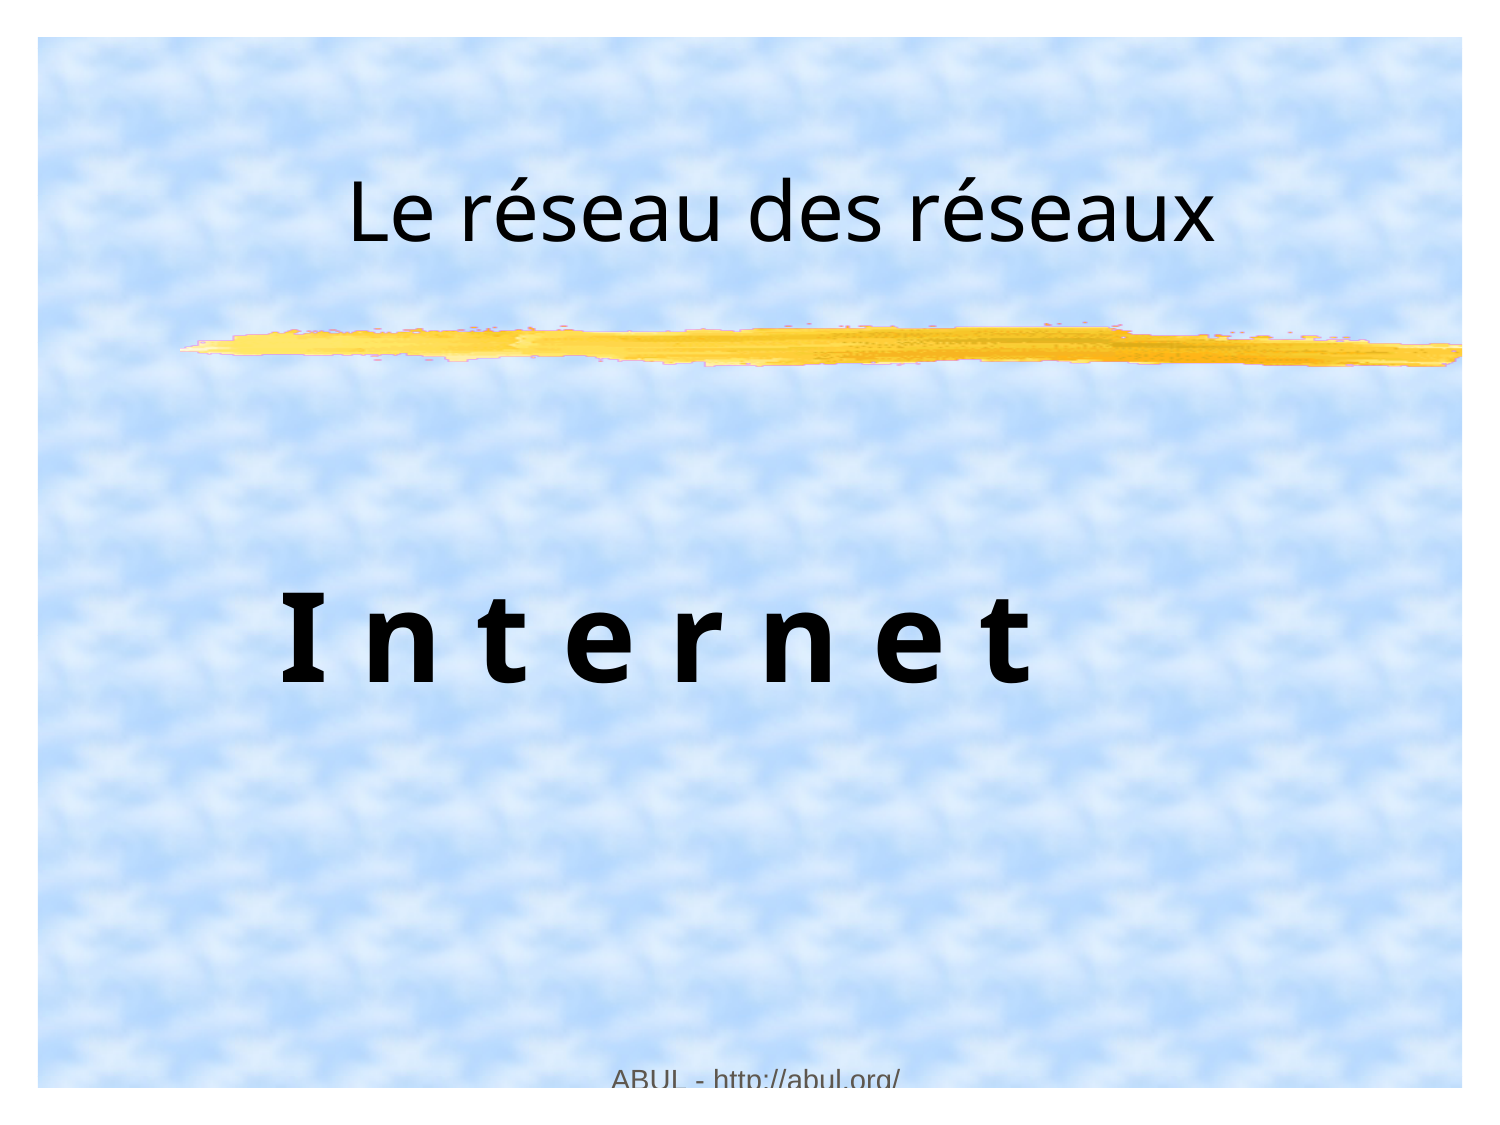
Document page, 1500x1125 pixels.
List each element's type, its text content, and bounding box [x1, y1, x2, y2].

picture [734, 1076, 739, 1088]
picture [635, 1072, 644, 1078]
picture [853, 1076, 861, 1088]
picture [879, 1076, 887, 1088]
picture [790, 1082, 797, 1088]
picture [37, 37, 1463, 1088]
picture [750, 1076, 757, 1088]
picture [807, 1076, 814, 1088]
picture [635, 1081, 645, 1088]
subtitle Le réseau des réseaux [265, 104, 1263, 315]
picture [616, 1073, 623, 1082]
picture [718, 1076, 725, 1088]
picture [614, 1084, 626, 1088]
title I n t e r n e t [264, 553, 1253, 715]
